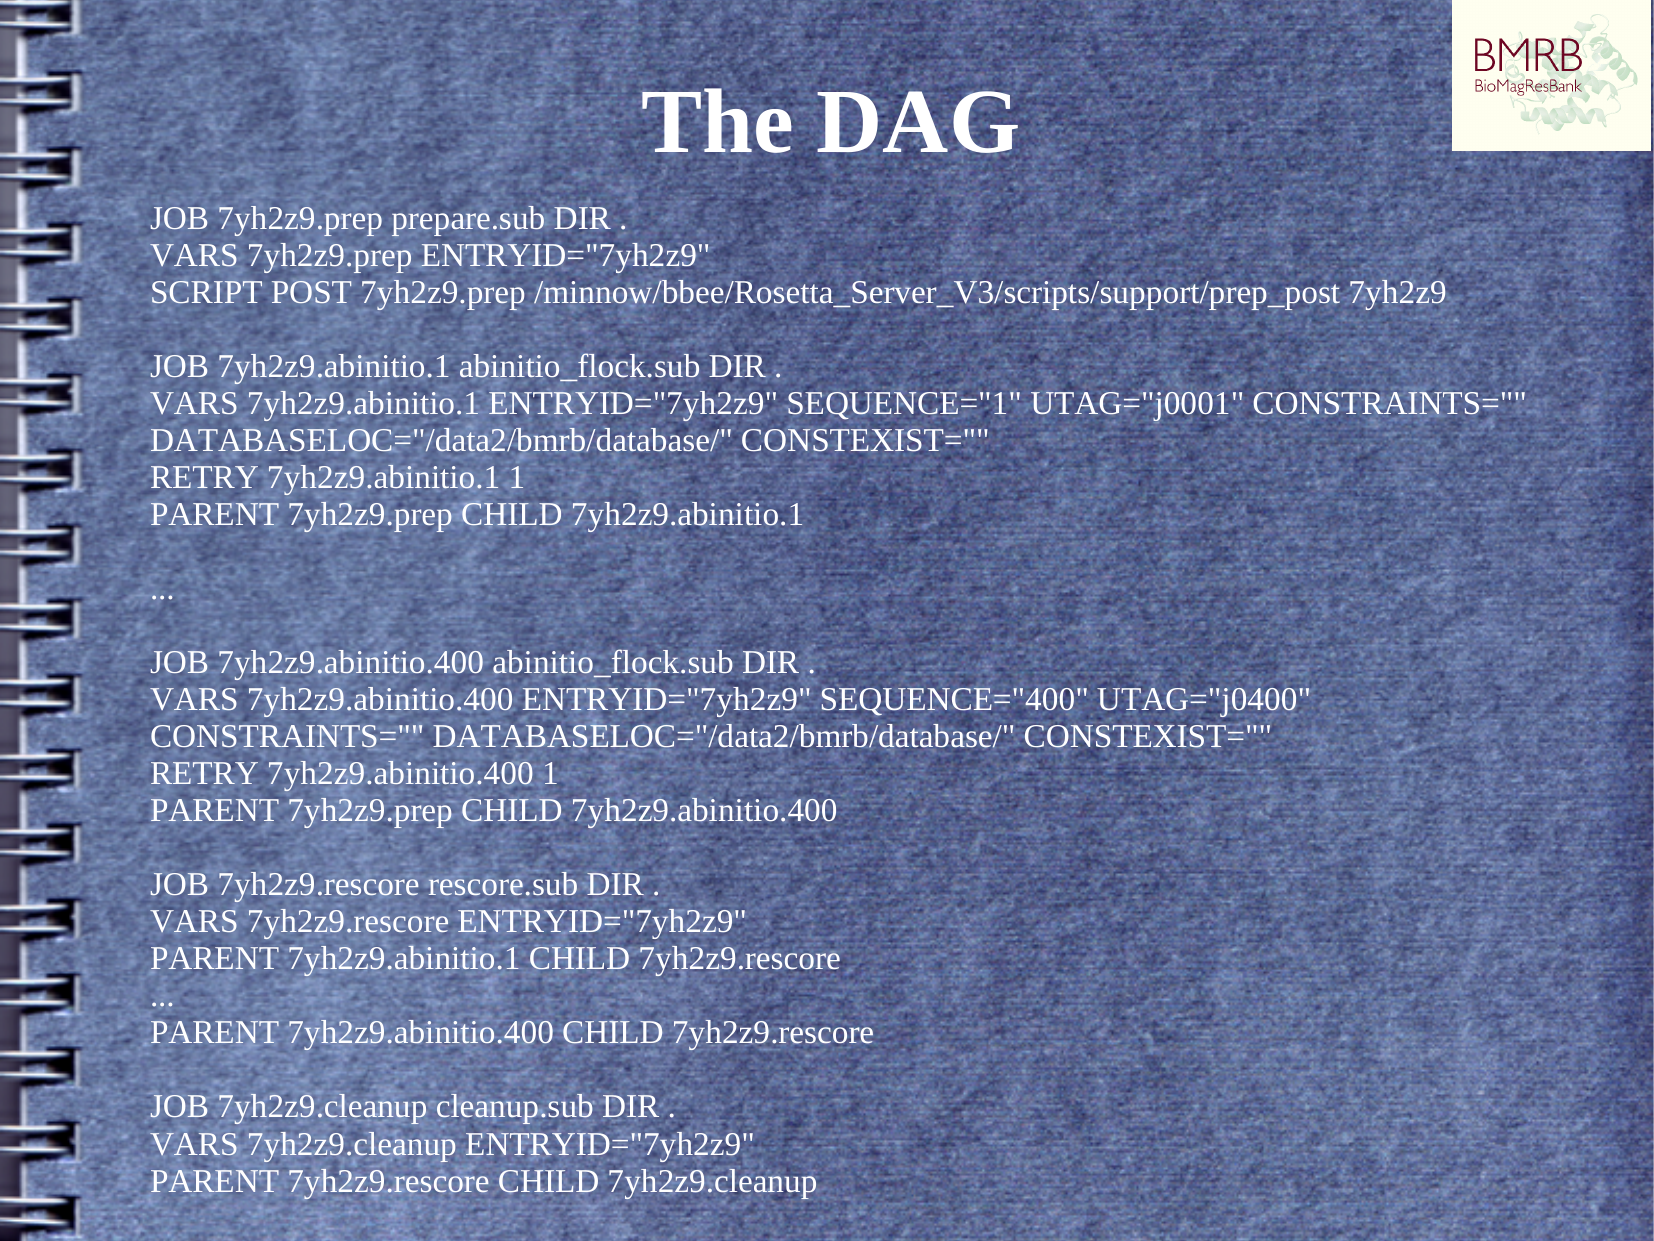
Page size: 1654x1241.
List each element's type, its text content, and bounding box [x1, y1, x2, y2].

subtitle JOB 7yh2z9.prep prepare.sub DIR . VARS 7yh2z9.prep ENTRYID="7yh2z9" SCRIPT POST 7yh2z9.prep /minnow/bbee/Rosetta_Server_V3/scripts/support/prep_post 7yh2z9 JOB 7yh2z9.abinitio.1 abinitio_flock.sub DIR . VARS 7yh2z9.abinitio.1 ENTRYID="7yh2z9" SEQUENCE="1" UTAG="j0001" CONSTRAINTS="" DATABASELOC="/data2/bmrb/database/" CONSTEXIST="" RETRY 7yh2z9.abinitio.1 1 PARENT 7yh2z9.prep CHILD 7yh2z9.abinitio.1 ... JOB 7yh2z9.abinitio.400 abinitio_flock.sub DIR . VARS 7yh2z9.abinitio.400 ENTRYID="7yh2z9" SEQUENCE="400" UTAG="j0400" CONSTRAINTS="" DATABASELOC="/data2/bmrb/database/" CONSTEXIST="" RETRY 7yh2z9.abinitio.400 1 PARENT 7yh2z9.prep CHILD 7yh2z9.abinitio.400 JOB 7yh2z9.rescore rescore.sub DIR . VARS 7yh2z9.rescore ENTRYID="7yh2z9" PARENT 7yh2z9.abinitio.1 CHILD 7yh2z9.rescore ... PARENT 7yh2z9.abinitio.400 CHILD 7yh2z9.rescore JOB 7yh2z9.cleanup cleanup.sub DIR . VARS 7yh2z9.cleanup ENTRYID="7yh2z9" PARENT 7yh2z9.rescore CHILD 7yh2z9.cleanup [150, 199, 1571, 1200]
title The DAG [86, 17, 1576, 226]
picture [0, 0, 1654, 1241]
